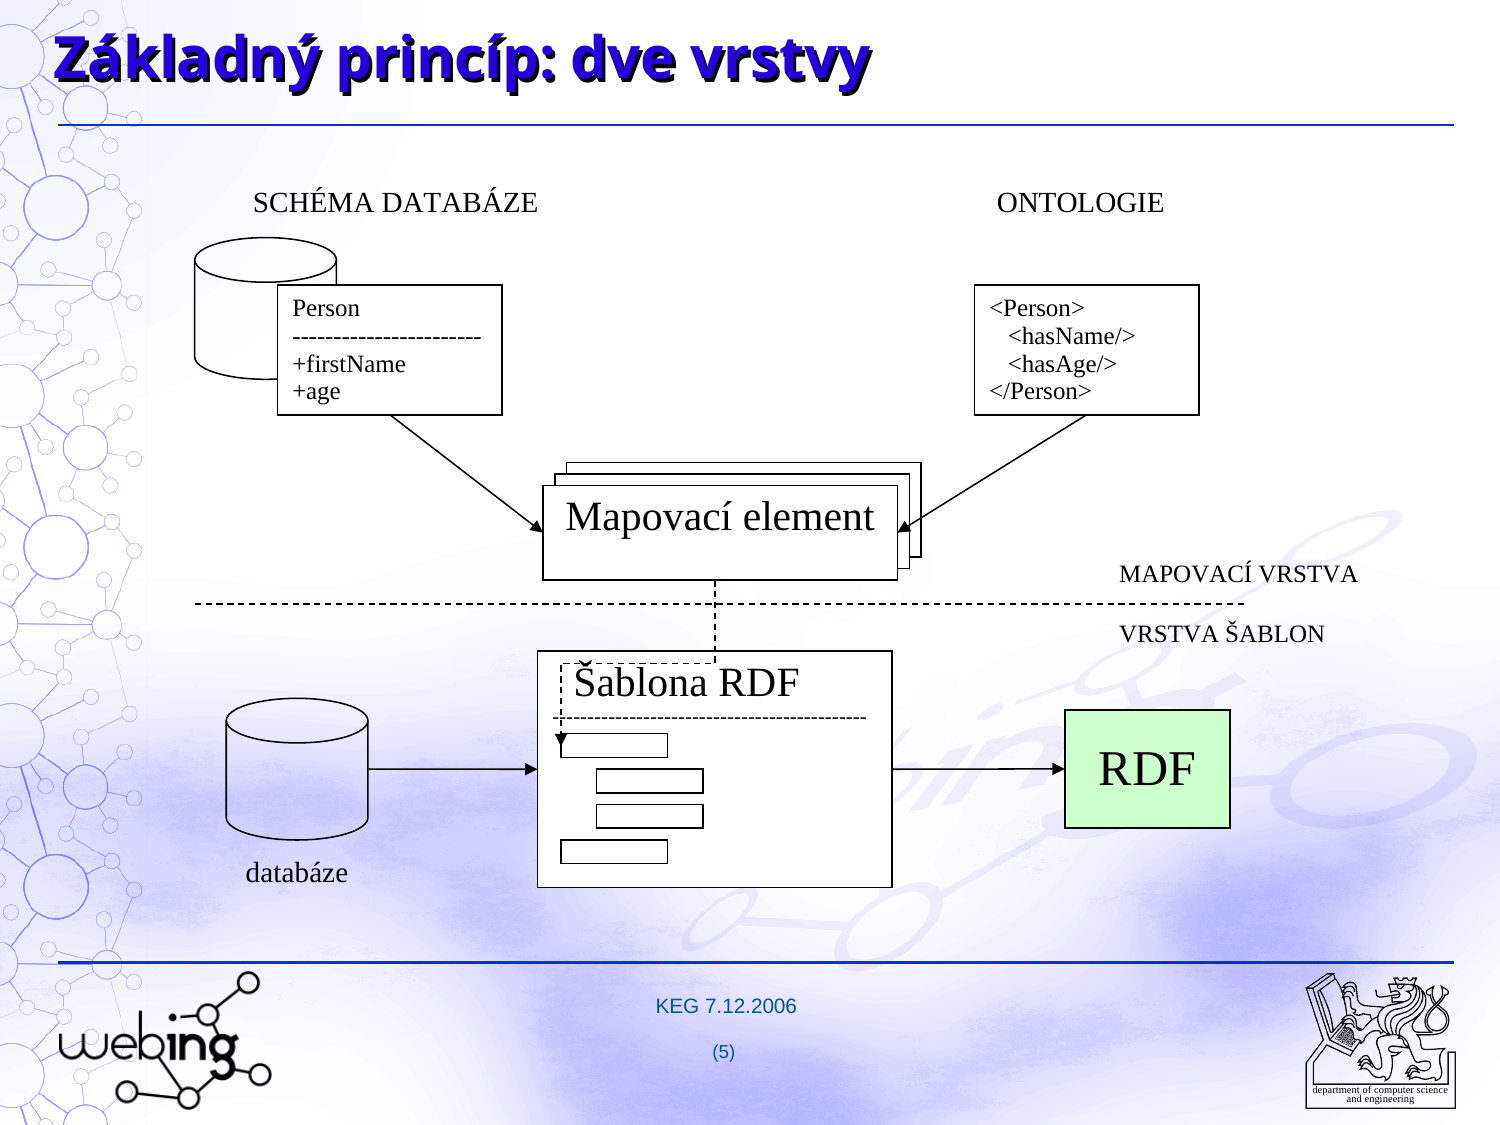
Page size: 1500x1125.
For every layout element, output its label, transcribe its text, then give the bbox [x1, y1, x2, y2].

text_box <Person> <hasName/> <hasAge/> </Person> [974, 284, 1199, 415]
text_box Mapovací element [542, 485, 898, 580]
text_box RDF [1064, 709, 1231, 828]
text_box Person ----------------------- +firstName +age [277, 284, 503, 415]
text_box SCHÉMA DATABÁZE [183, 178, 609, 227]
text_box Šablona RDF --------------------------------------------- [537, 651, 892, 888]
text_box ONTOLOGIE [868, 178, 1294, 227]
text_box VRSTVA ŠABLON [1104, 616, 1317, 652]
picture [0, 0, 1500, 1125]
text_box [898, 532, 910, 569]
text_box MAPOVACÍ VRSTVA [1104, 556, 1317, 592]
title Základný princíp: dve vrstvy [54, 0, 1463, 113]
text_box [554, 474, 910, 530]
text_box databáze [214, 848, 380, 897]
